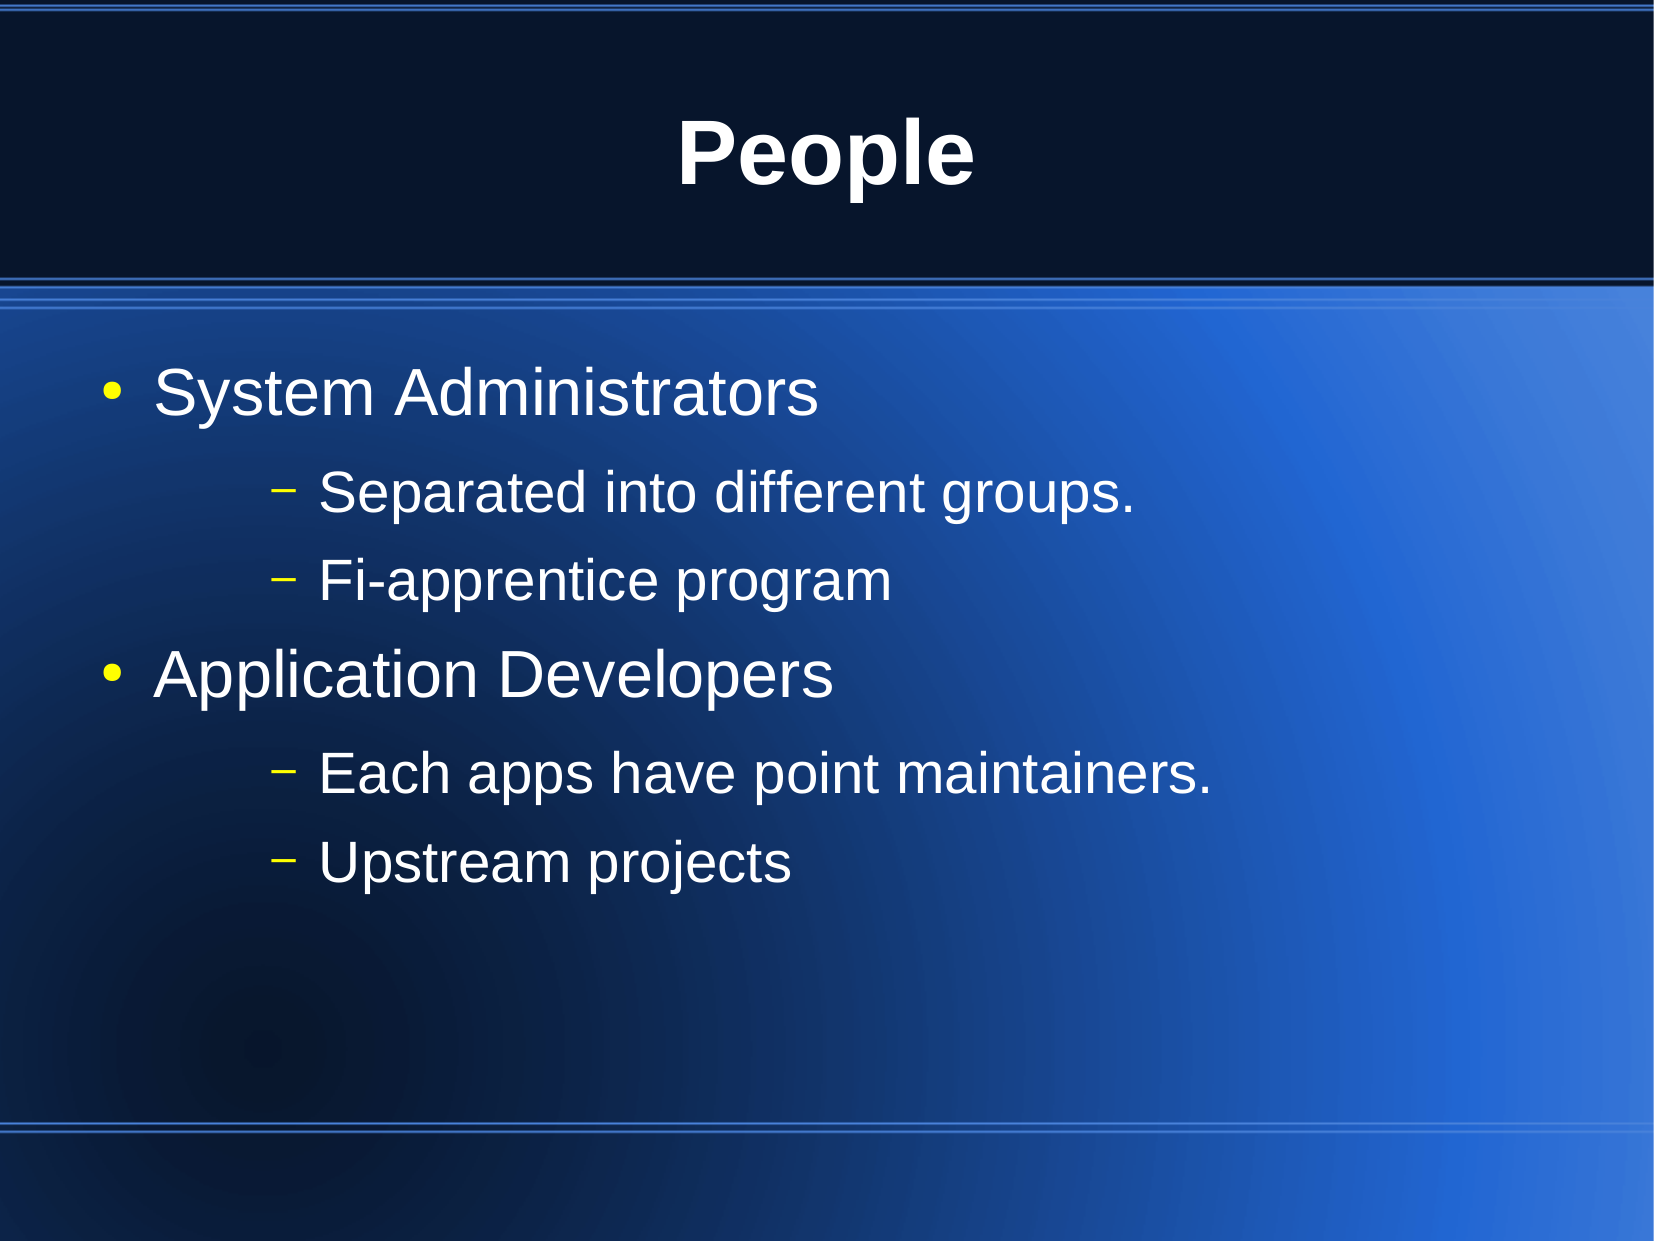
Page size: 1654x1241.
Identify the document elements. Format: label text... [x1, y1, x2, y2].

title People [82, 49, 1571, 257]
list System Administrators Separated into different groups. Fi-apprentice program Application Developers Each apps have point maintainers. Upstream projects [82, 355, 1571, 1174]
picture [0, 0, 1654, 1241]
